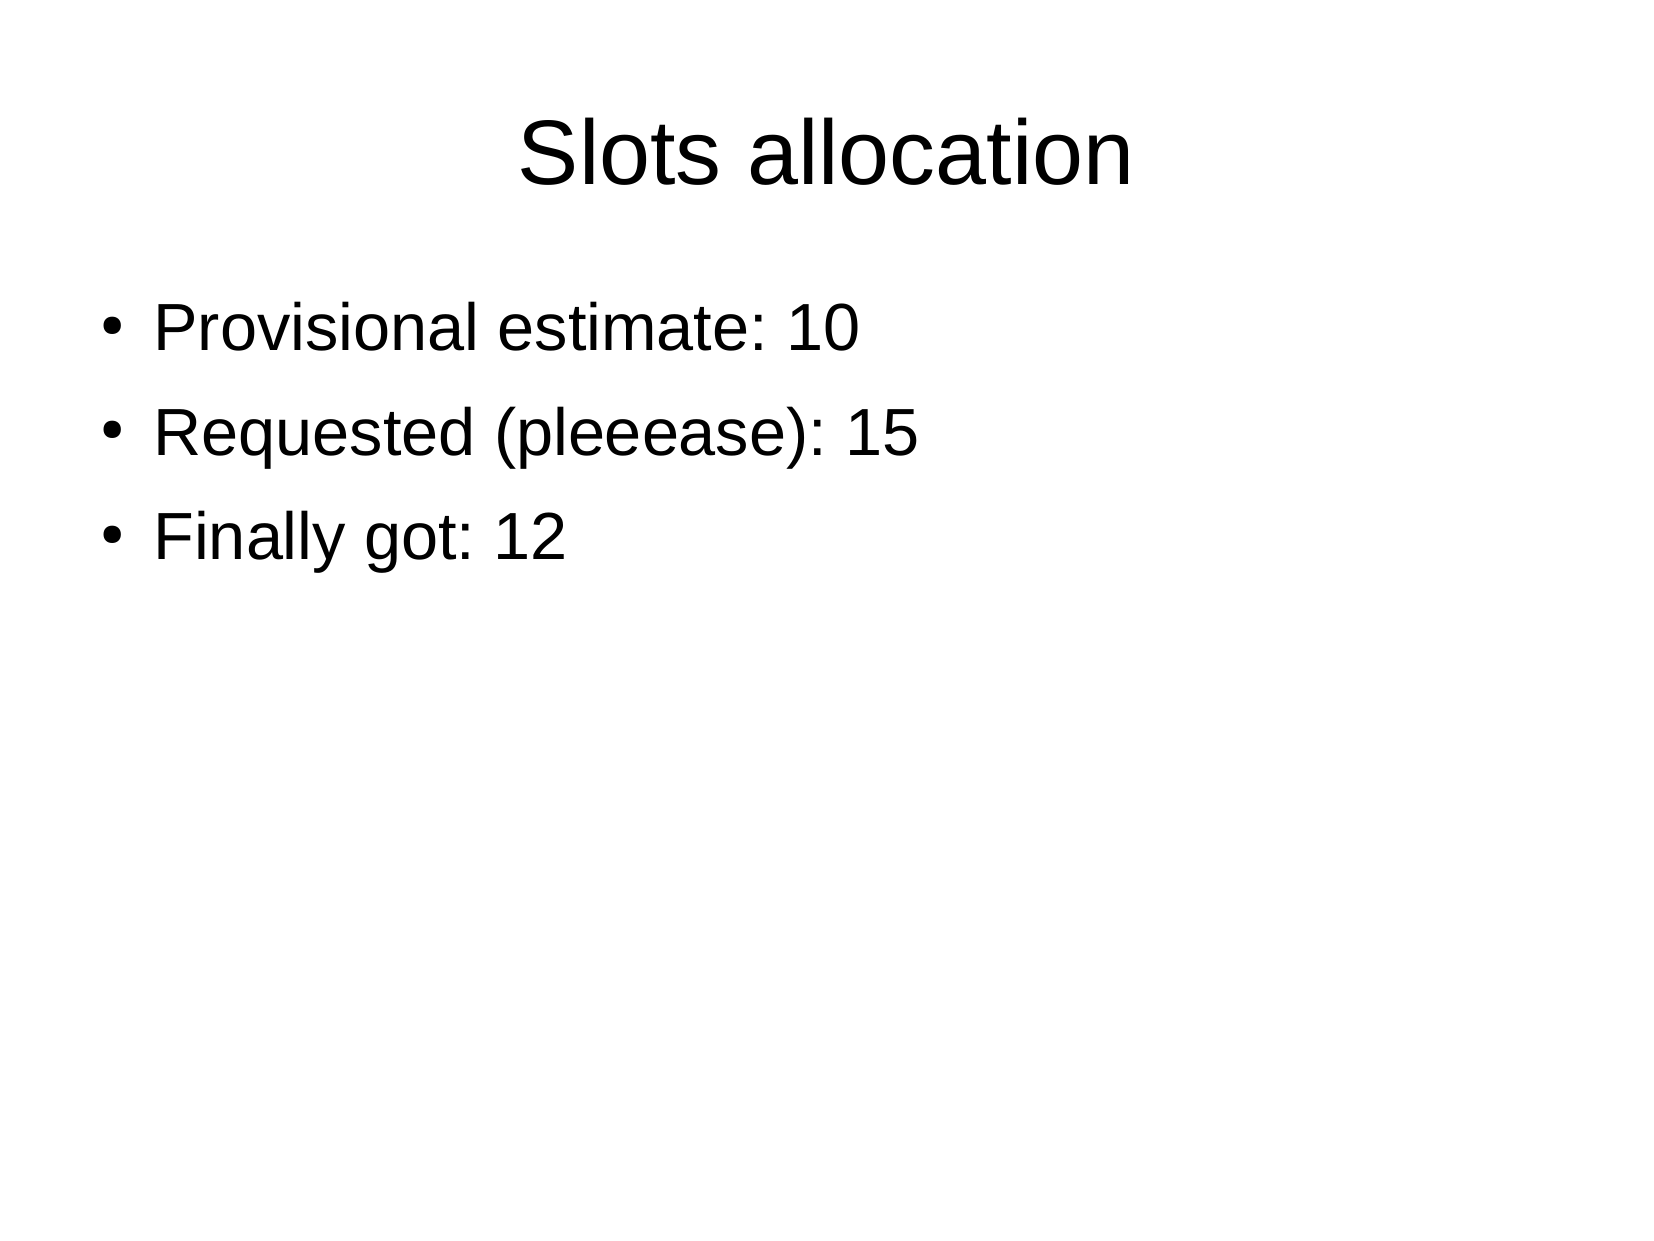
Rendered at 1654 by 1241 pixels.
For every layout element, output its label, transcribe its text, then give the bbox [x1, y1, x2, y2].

title Slots allocation [82, 49, 1571, 257]
list Provisional estimate: 10 Requested (pleeease): 15 Finally got: 12 [82, 290, 1571, 1109]
